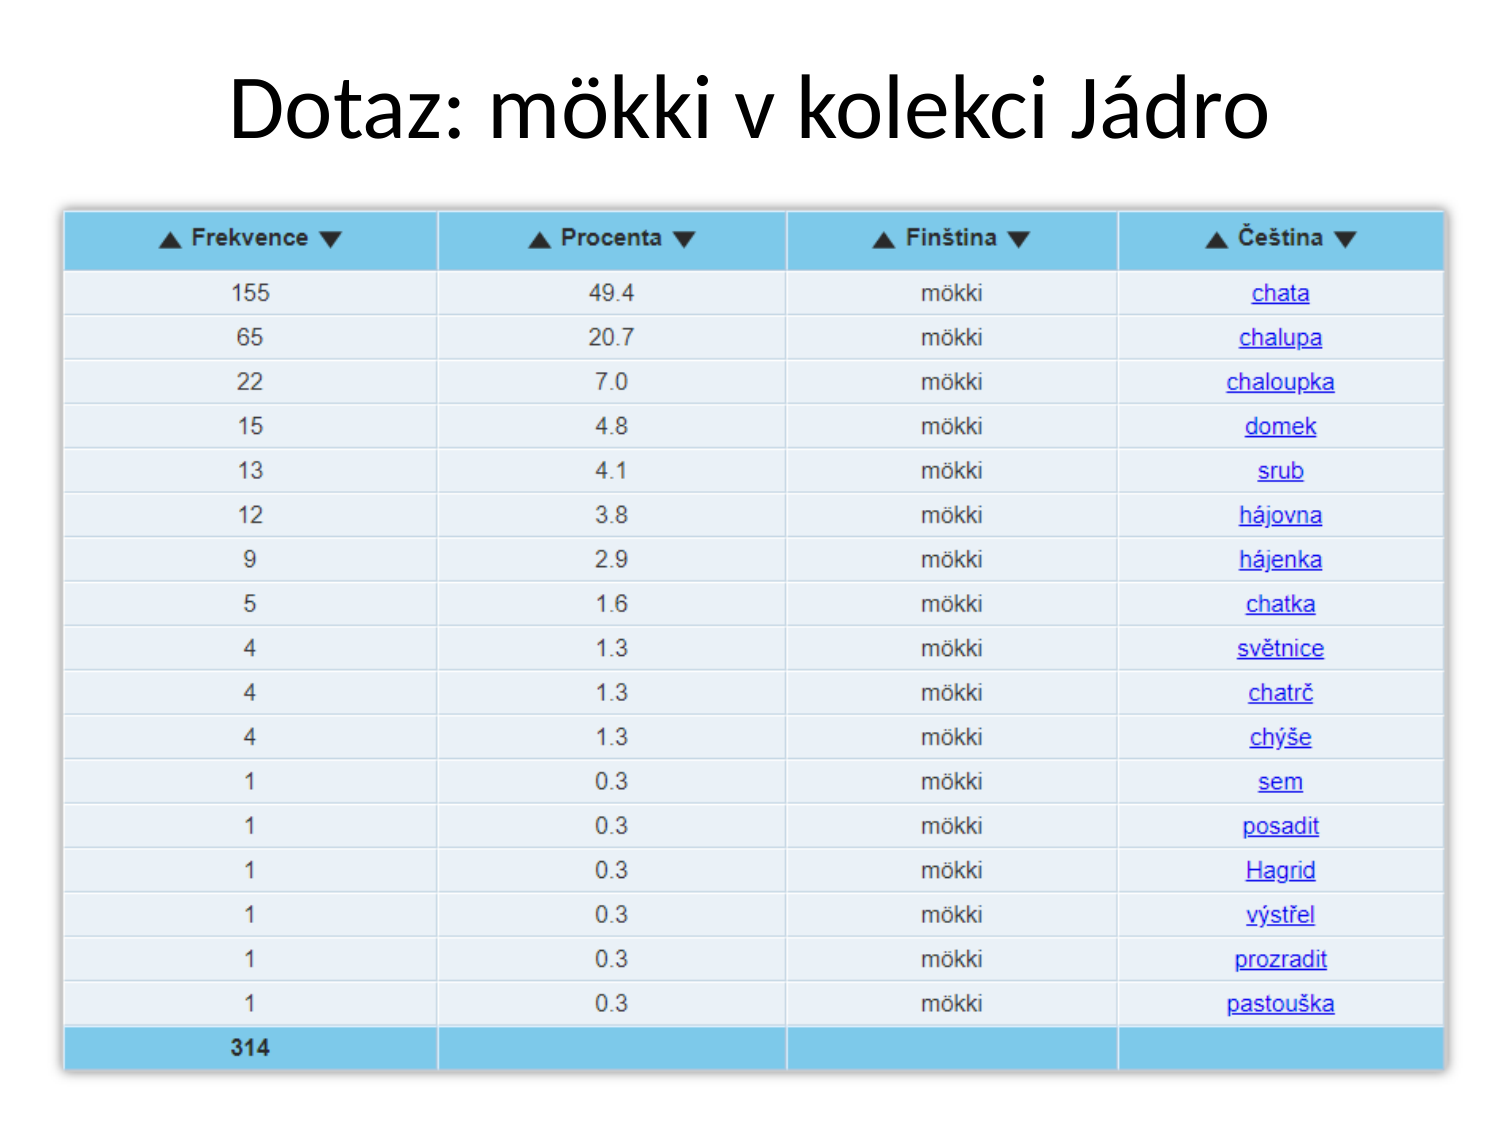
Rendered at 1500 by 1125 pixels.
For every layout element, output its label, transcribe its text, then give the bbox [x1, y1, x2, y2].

title Dotaz: mökki v kolekci Jádro [75, 30, 1426, 173]
picture [46, 184, 1481, 1101]
